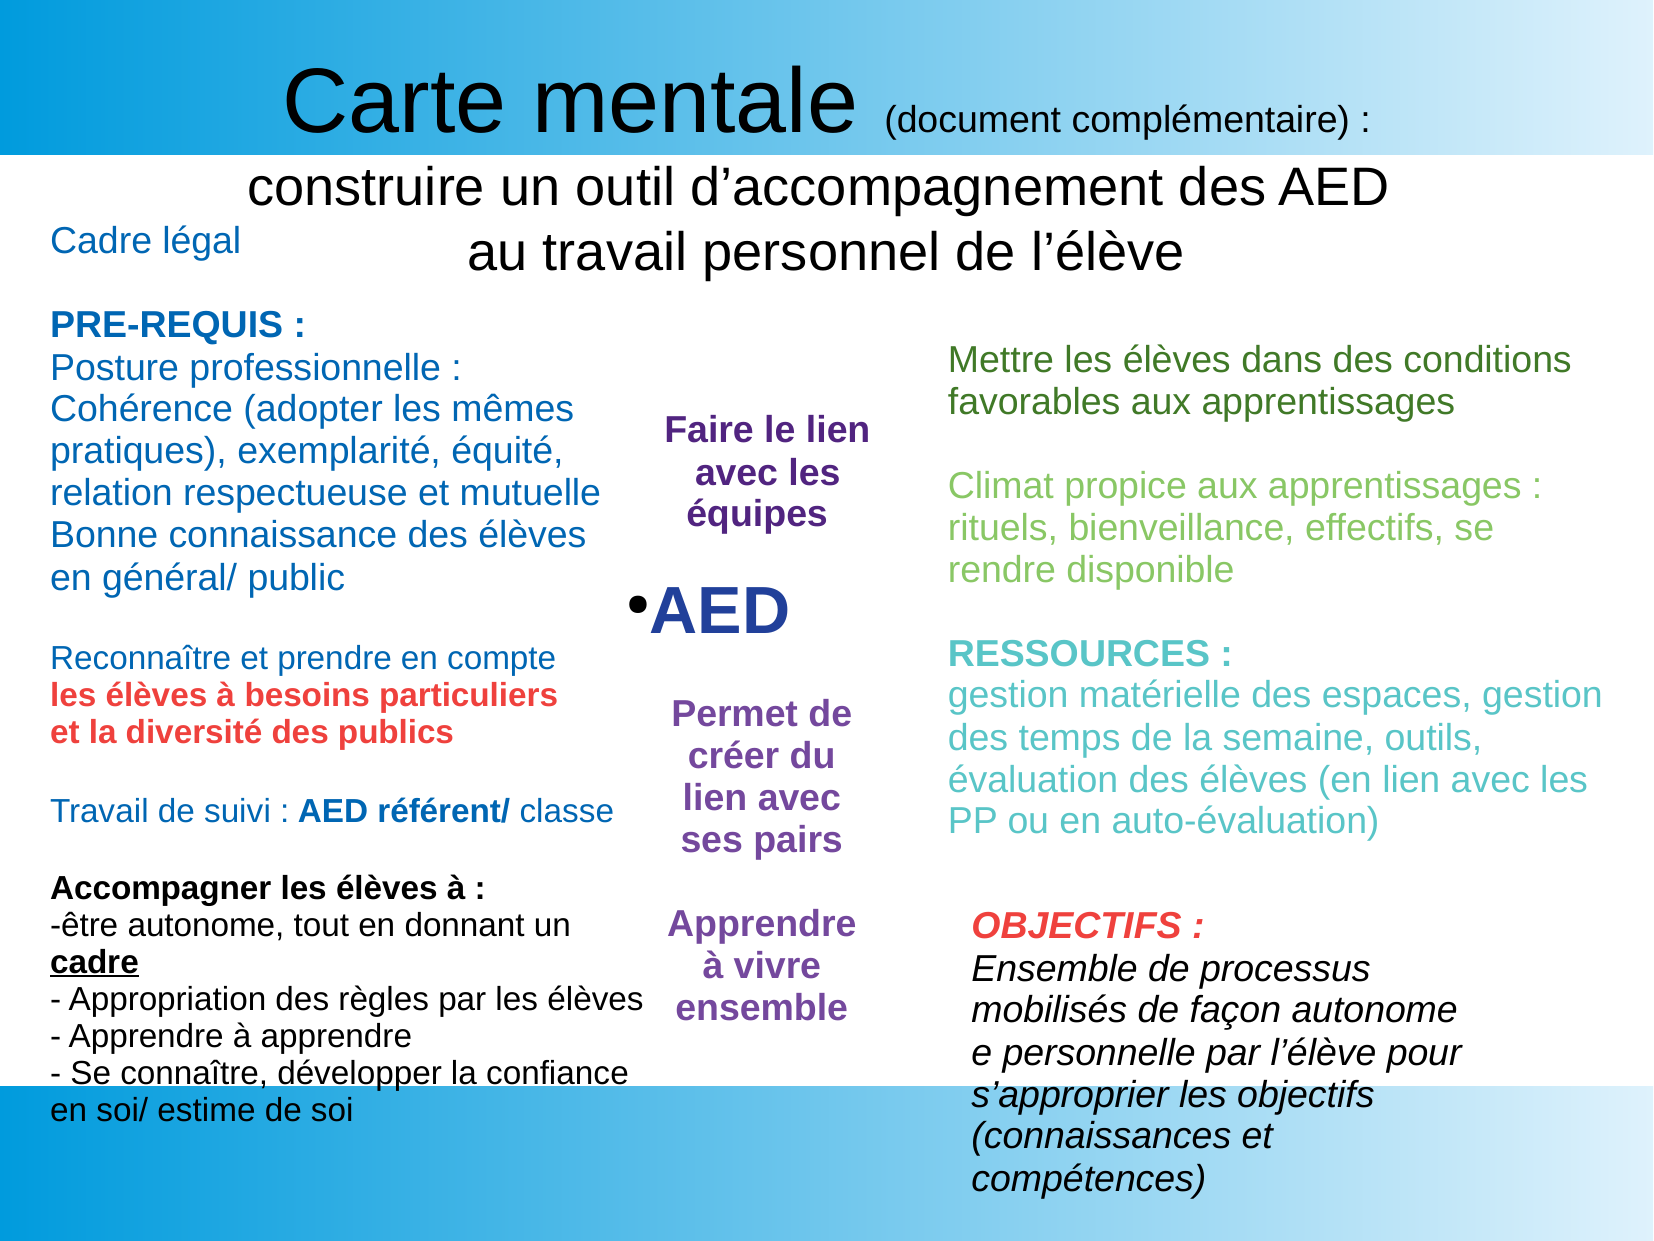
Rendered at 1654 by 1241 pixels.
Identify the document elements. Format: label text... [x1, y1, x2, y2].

title Carte mentale (document complémentaire) : construire un outil d’accompagnement des AED au travail personnel de l’élève [82, 41, 1571, 265]
text_box Accompagner les élèves à : -être autonome, tout en donnant un cadre - Appropriation des règles par les élèves - Apprendre à apprendre - Se connaître, développer la confiance en soi/ estime de soi [35, 861, 674, 1241]
text_box OBJECTIFS : Ensemble de processus mobilisés de façon autonome e personnelle par l’élève pour s’approprier les objectifs (connaissances et compétences) [956, 897, 1501, 1207]
text_box Permet de créer du lien avec ses pairs Apprendre à vivre ensemble [637, 685, 886, 1036]
text_box Mettre les élèves dans des conditions favorables aux apprentissages Climat propice aux apprentissages : rituels, bienveillance, effectifs, se rendre disponible RESSOURCES : gestion matérielle des espaces, gestion des temps de la semaine, outils, évaluation des élèves (en lien avec les PP ou en auto-évaluation) [933, 330, 1619, 850]
text_box Cadre légal PRE-REQUIS : Posture professionnelle : Cohérence (adopter les mêmes pratiques), exemplarité, équité, relation respectueuse et mutuelle Bonne connaissance des élèves en général/ public Reconnaître et prendre en compte les élèves à besoins particuliers et la diversité des publics Travail de suivi : AED référent/ classe [35, 212, 650, 861]
text_box Faire le lien avec les équipes [637, 401, 898, 543]
list AED [650, 566, 886, 674]
